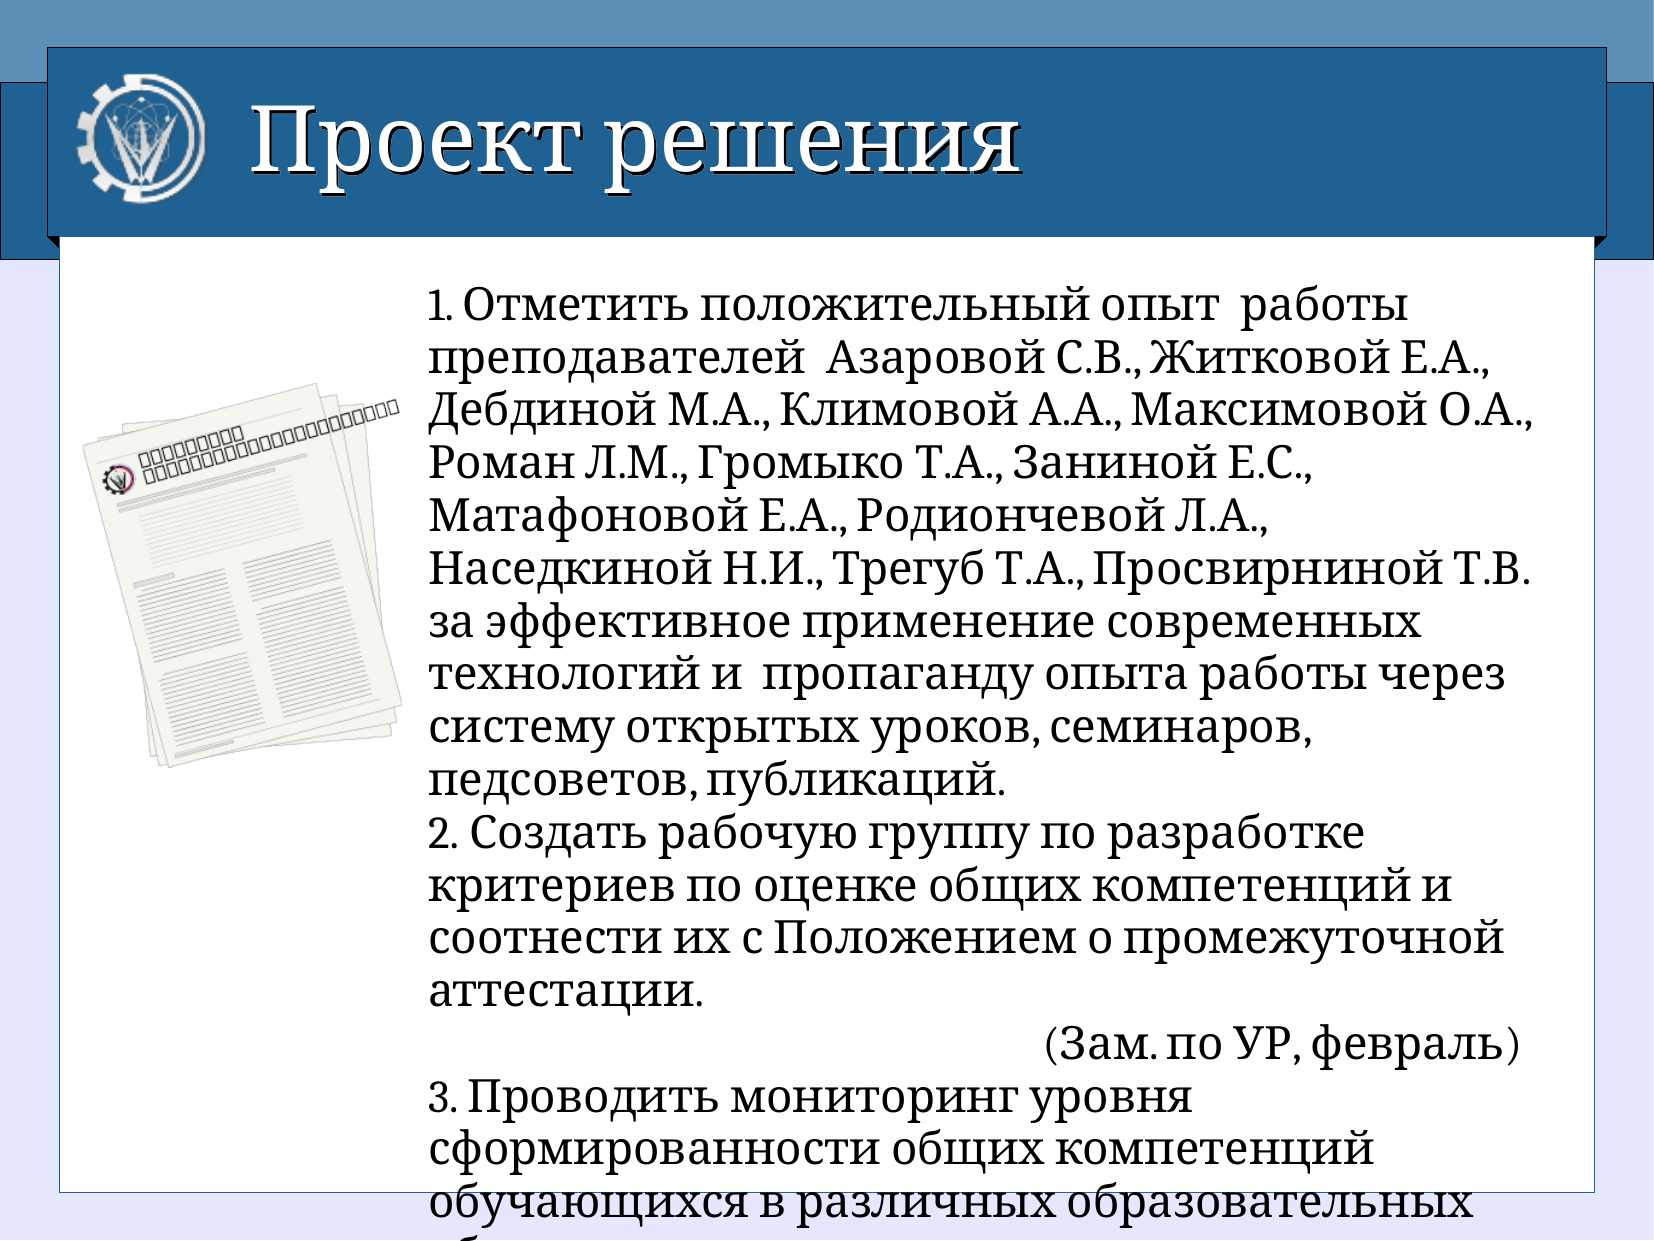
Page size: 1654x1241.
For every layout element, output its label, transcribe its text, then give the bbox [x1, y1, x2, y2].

picture [82, 383, 403, 768]
text_box 1. Отметить положительный опыт работы преподавателей Азаровой С.В., Житковой Е.А., Дебдиной М.А., Климовой А.А., Максимовой О.А., Роман Л.М., Громыко Т.А., Заниной Е.С., Матафоновой Е.А., Родиончевой Л.А., Наседкиной Н.И., Трегуб Т.А., Просвирниной Т.В. за эффективное применение современных технологий и пропаганду опыта работы через систему открытых уроков, семинаров, педсоветов, публикаций. 2. Создать рабочую группу по разработке критериев по оценке общих компетенций и соотнести их с Положением о промежуточной аттестации. (Зам. по УР, февраль) 3. Проводить мониторинг уровня сформированности общих компетенций обучающихся в различных образовательных областях. (Отв. зам директора по УР, УПР, в течение года) [413, 271, 1565, 1241]
title Проект решения [248, 70, 1571, 213]
